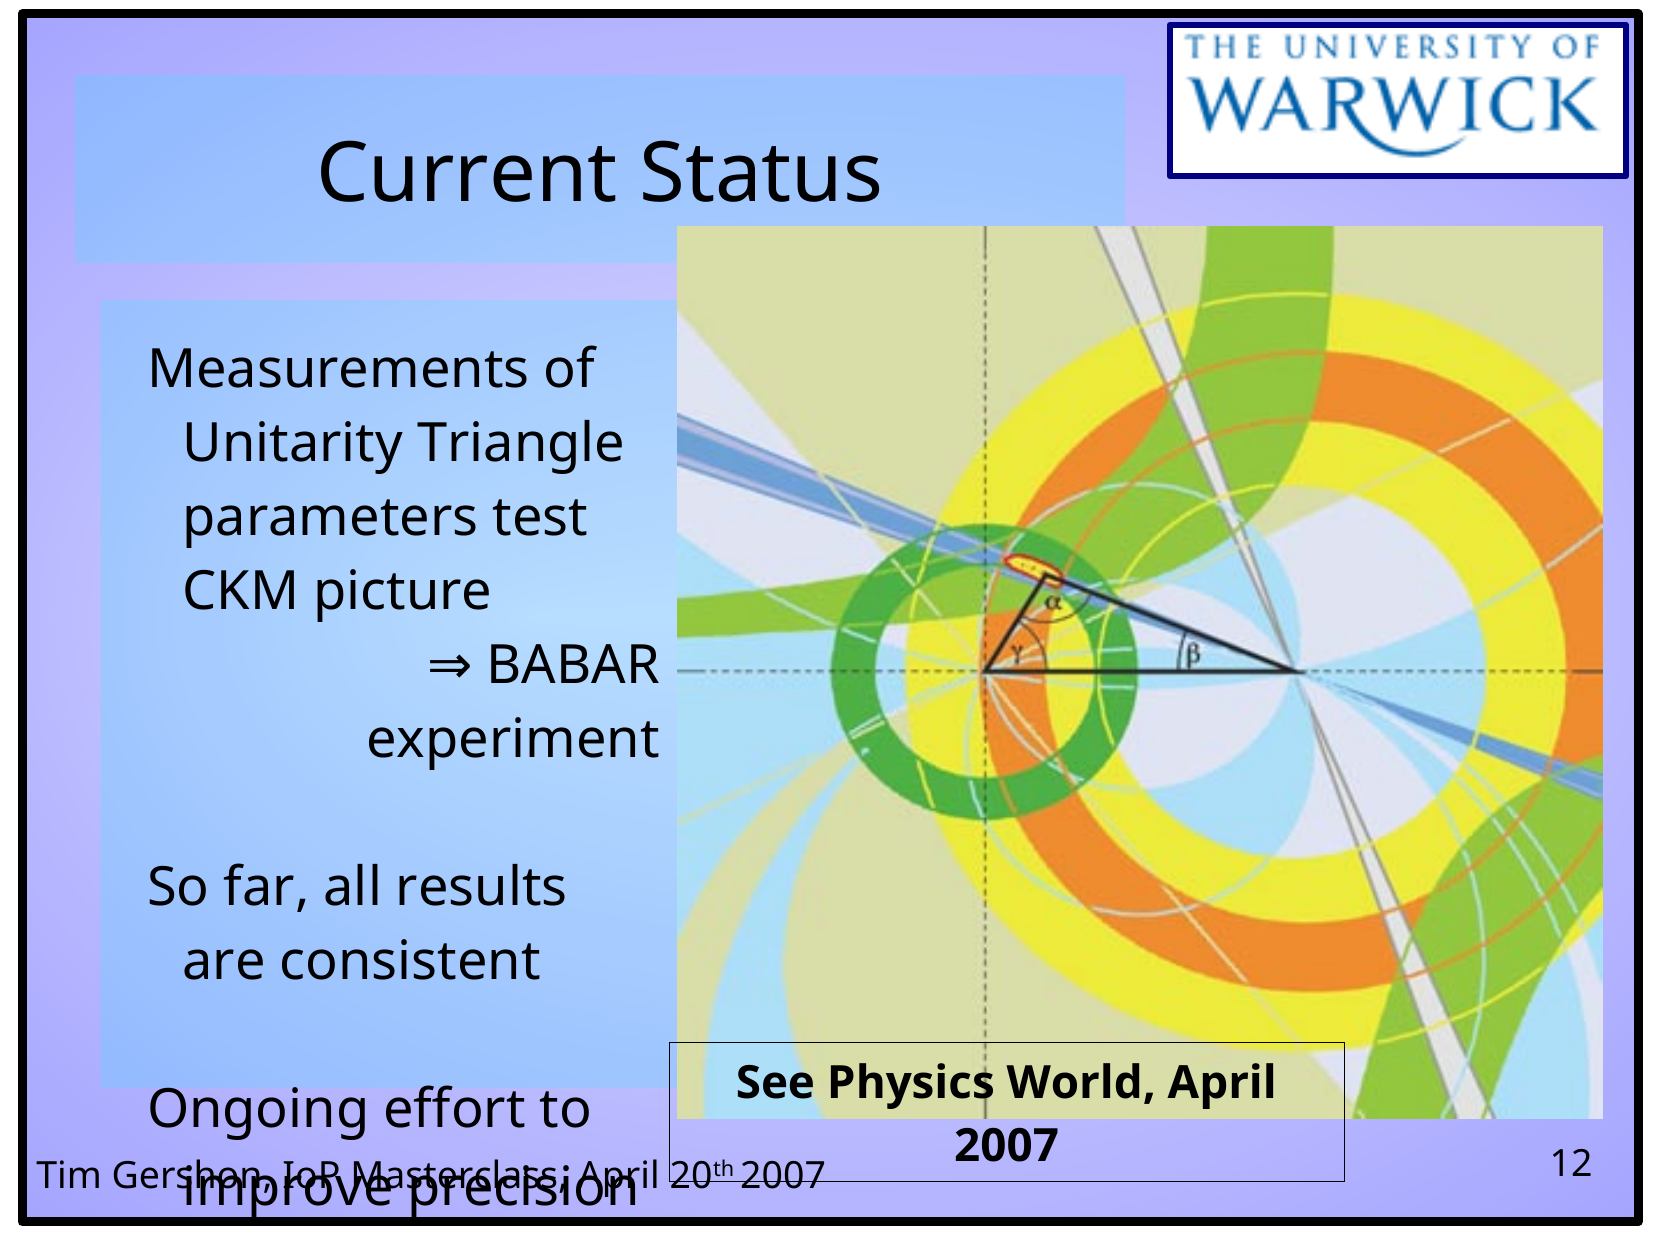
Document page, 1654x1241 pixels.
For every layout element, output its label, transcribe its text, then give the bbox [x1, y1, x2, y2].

text_box See Physics World, April 2007 [669, 1042, 1345, 1113]
picture [677, 1113, 1344, 1120]
text_box <number> [1533, 1125, 1609, 1201]
text_box Tim Gershon, IoP Masterclass, April 20th 2007 [37, 1136, 826, 1212]
text_box Tim Gershon, IoP Masterclass, April 20th 2007 [670, 1136, 826, 1181]
text_box Current Status [75, 75, 1126, 263]
text_box Measurements of Unitarity Triangle parameters test CKM picture ⇒ BABAR experiment So far, all results are consistent Ongoing effort to improve precision [96, 321, 676, 1088]
picture [1172, 27, 1623, 174]
text_box [22, 13, 1639, 1222]
picture [677, 226, 1603, 1120]
